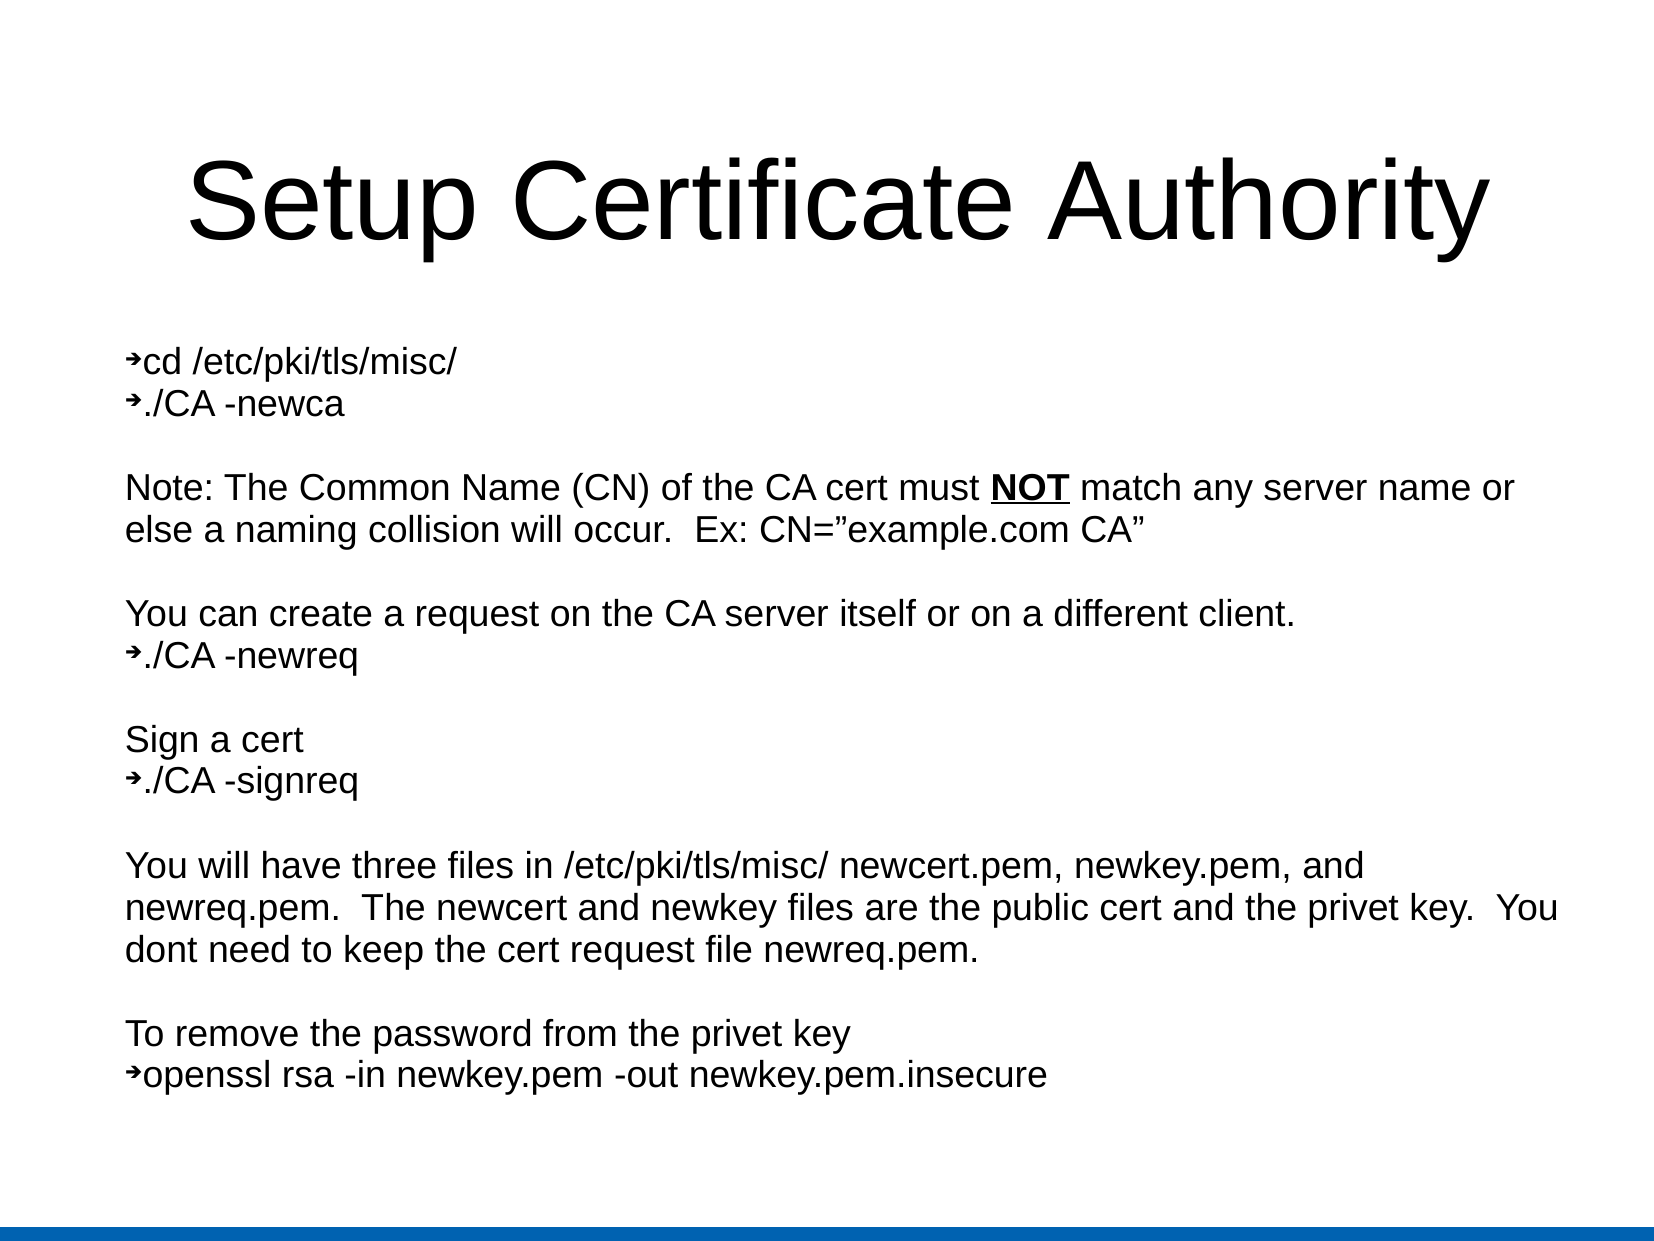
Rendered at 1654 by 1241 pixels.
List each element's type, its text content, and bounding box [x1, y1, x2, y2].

title Setup Certificate Authority [112, 96, 1525, 304]
text_box cd /etc/pki/tls/misc/ ./CA -newca Note: The Common Name (CN) of the CA cert must NOT match any server name or else a naming collision will occur. Ex: CN=”example.com CA” You can create a request on the CA server itself or on a different client. ./CA -newreq Sign a cert ./CA -signreq You will have three files in /etc/pki/tls/misc/ newcert.pem, newkey.pem, and newreq.pem. The newcert and newkey files are the public cert and the privet key. You dont need to keep the cert request file newreq.pem. To remove the password from the privet key openssl rsa -in newkey.pem -out newkey.pem.insecure [110, 332, 1576, 1146]
